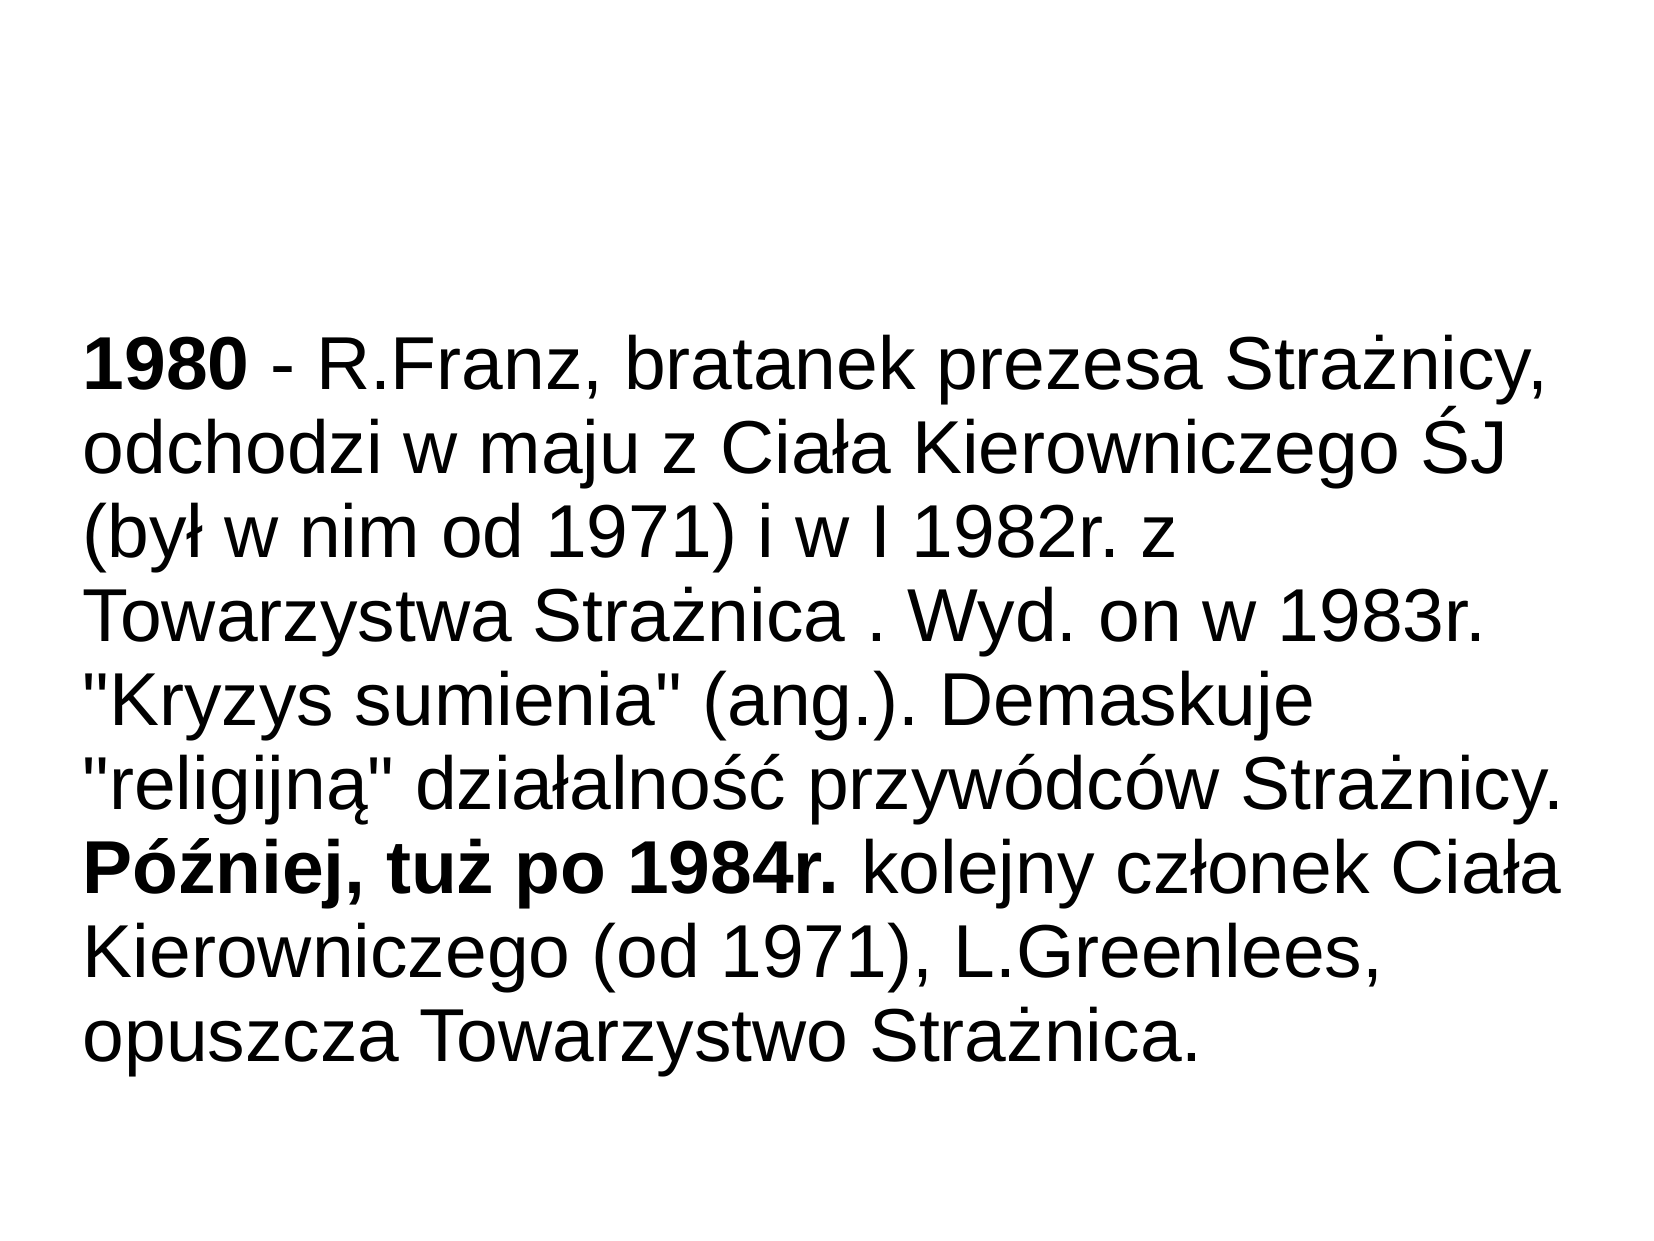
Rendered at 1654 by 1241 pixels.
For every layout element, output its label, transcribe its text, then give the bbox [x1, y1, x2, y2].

subtitle 1980 - R.Franz, bratanek prezesa Strażnicy, odchodzi w maju z Ciała Kierowniczego ŚJ (był w nim od 1971) i w I 1982r. z Towarzystwa Strażnica . Wyd. on w 1983r. "Kryzys sumienia" (ang.). Demaskuje "religijną" działalność przywódców Strażnicy. Później, tuż po 1984r. kolejny członek Ciała Kierowniczego (od 1971), L.Greenlees, opuszcza Towarzystwo Strażnica. [82, 297, 1571, 1102]
